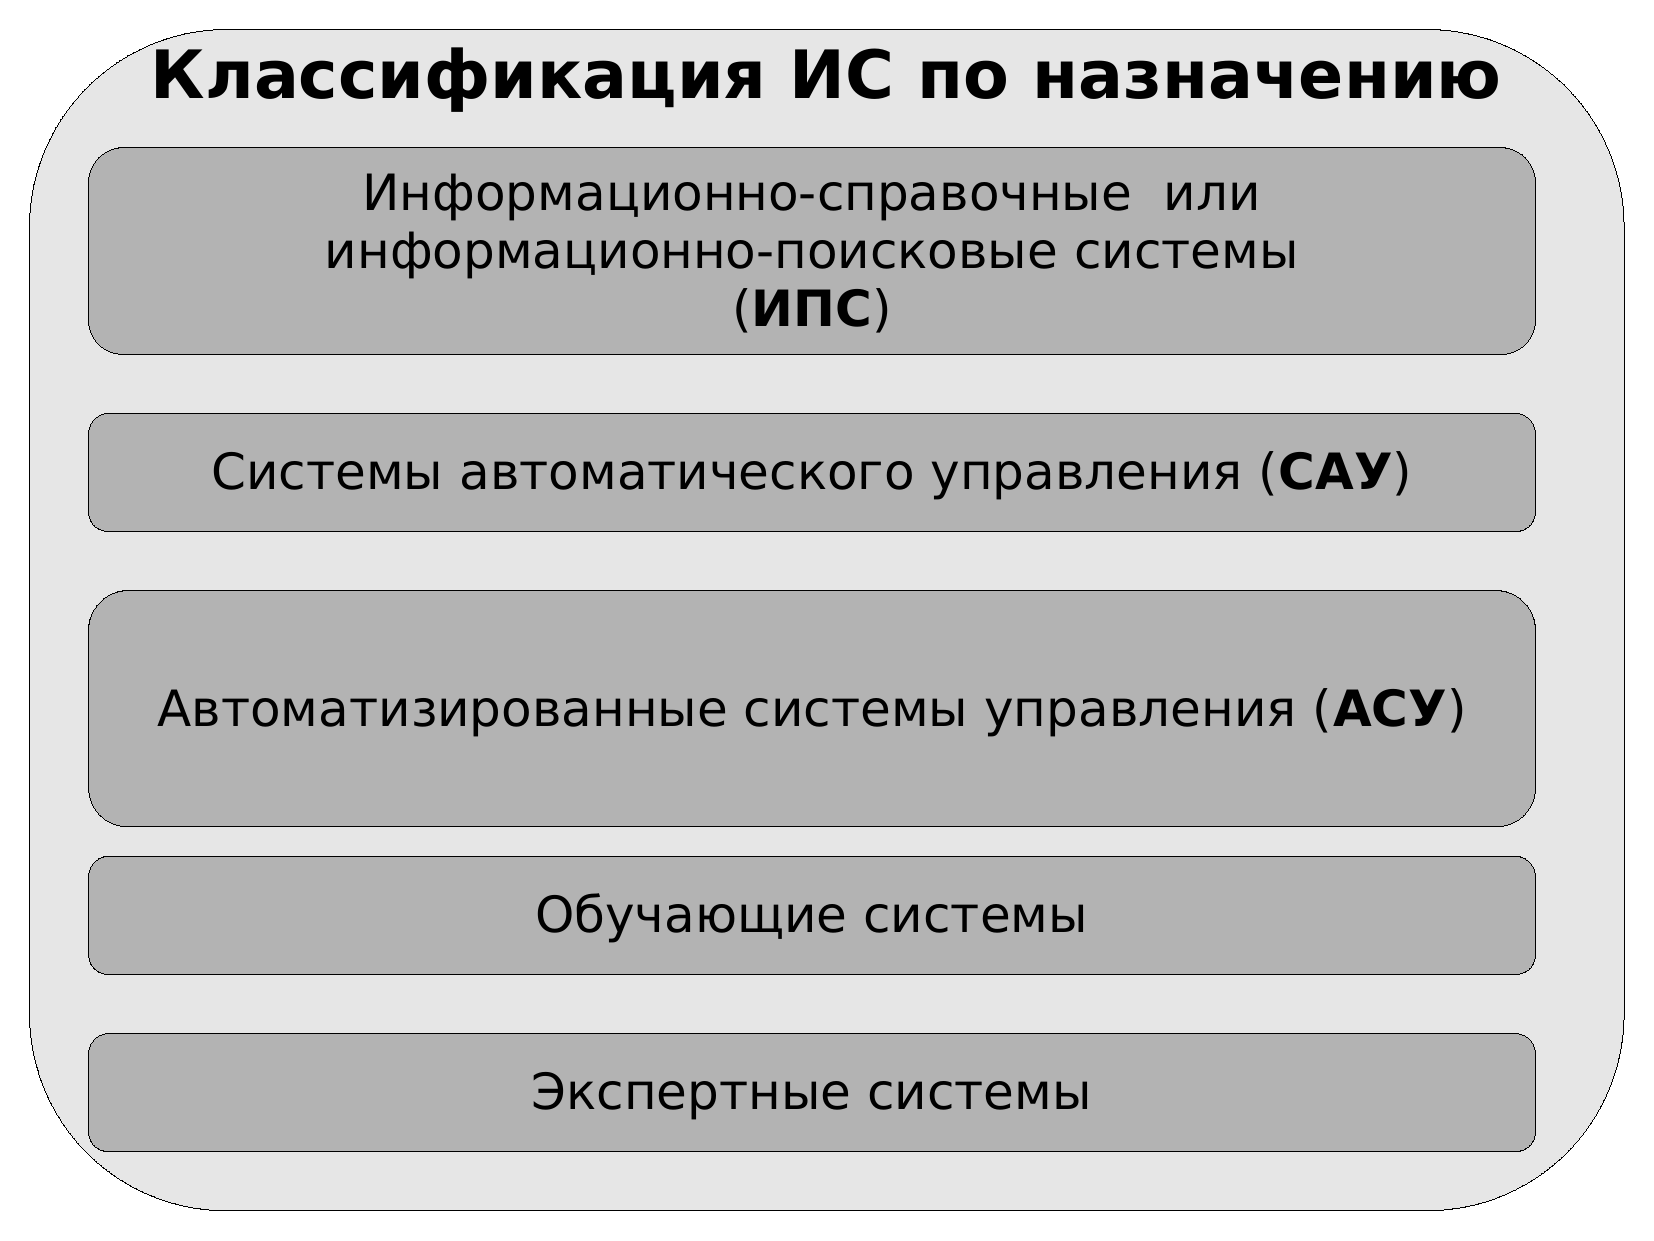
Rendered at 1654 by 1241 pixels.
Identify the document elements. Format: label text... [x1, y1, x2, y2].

text_box [29, 122, 1625, 1211]
text_box Автоматизированные системы управления (АСУ) [88, 590, 1536, 827]
text_box Информационно-справочные или информационно-поисковые системы (ИПС) [88, 147, 1536, 355]
text_box Обучающие системы [88, 856, 1536, 975]
text_box Классификация ИС по назначению [59, 29, 1595, 123]
text_box Экспертные системы [88, 1033, 1536, 1152]
text_box Системы автоматического управления (САУ) [88, 413, 1536, 532]
